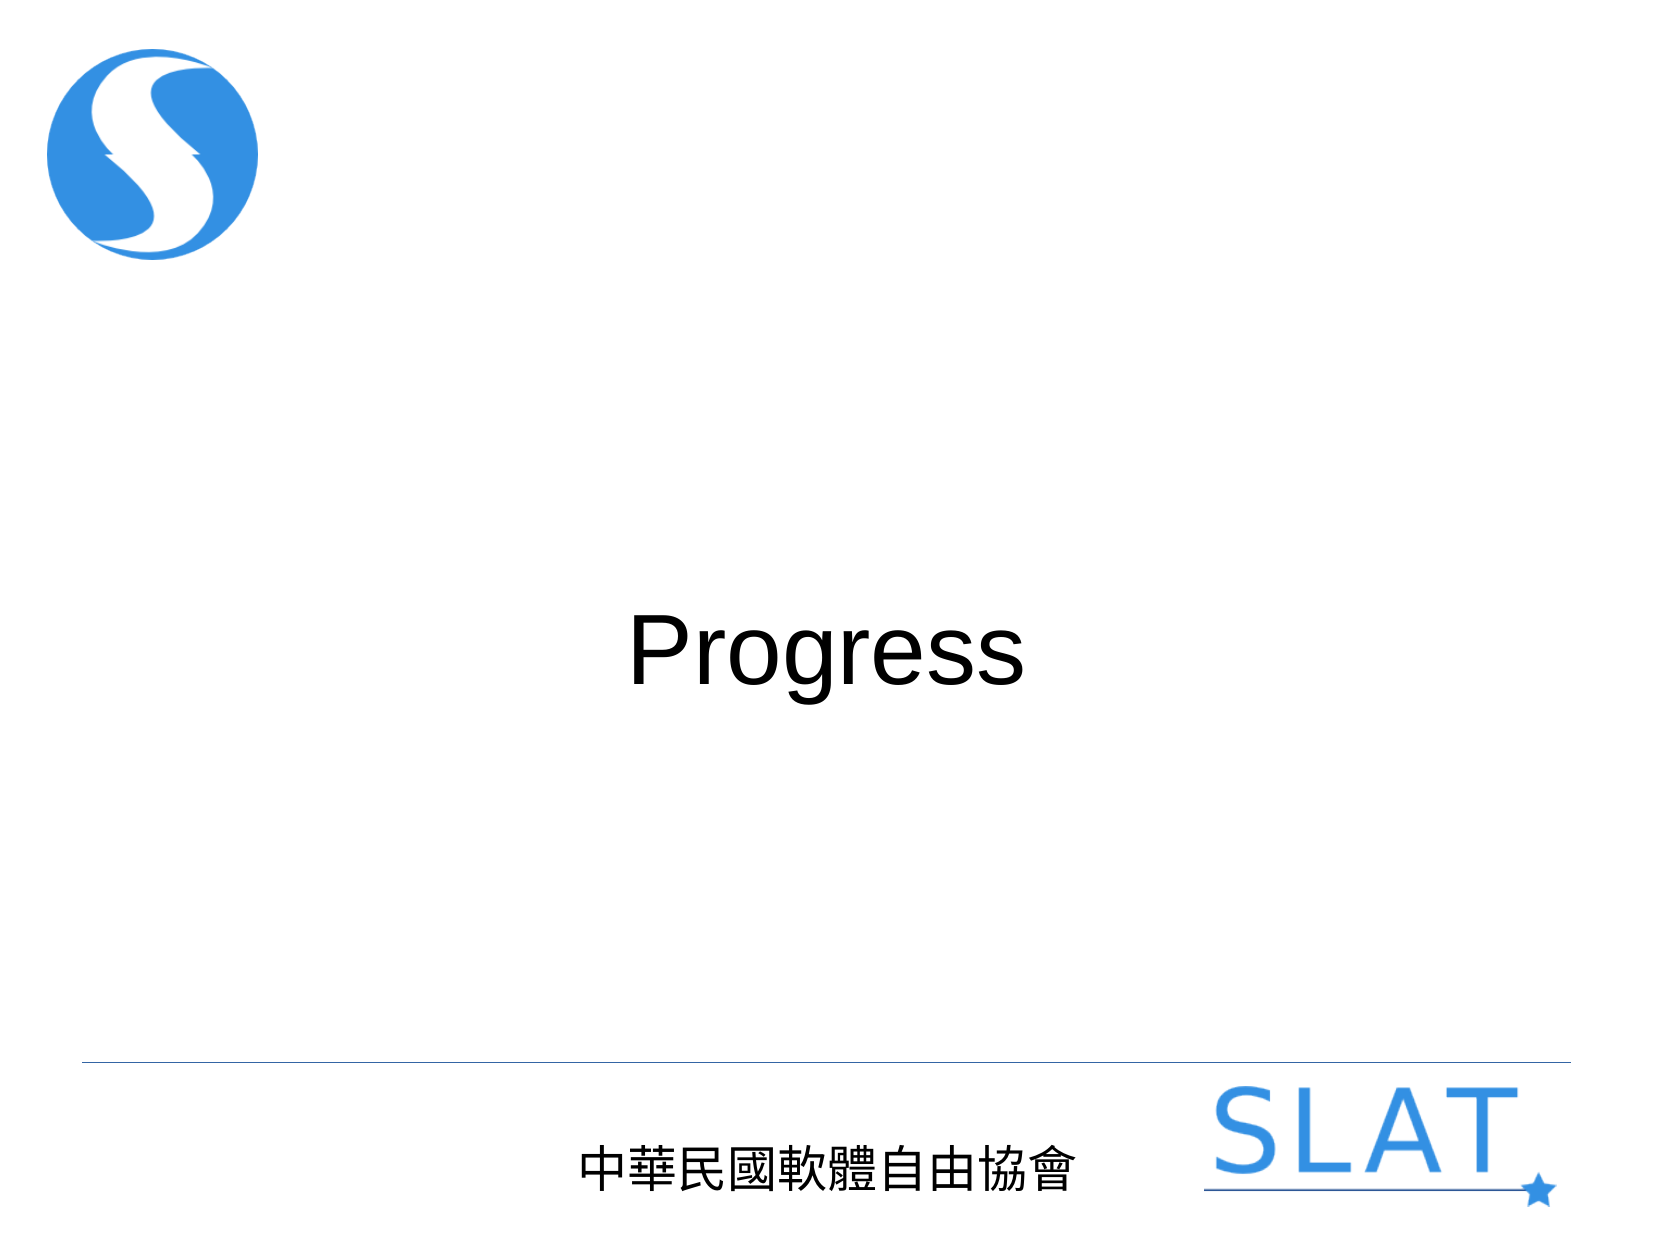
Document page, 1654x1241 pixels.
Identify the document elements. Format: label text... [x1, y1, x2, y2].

picture [1204, 1086, 1557, 1207]
subtitle Progress [82, 290, 1571, 1010]
picture [47, 49, 258, 260]
